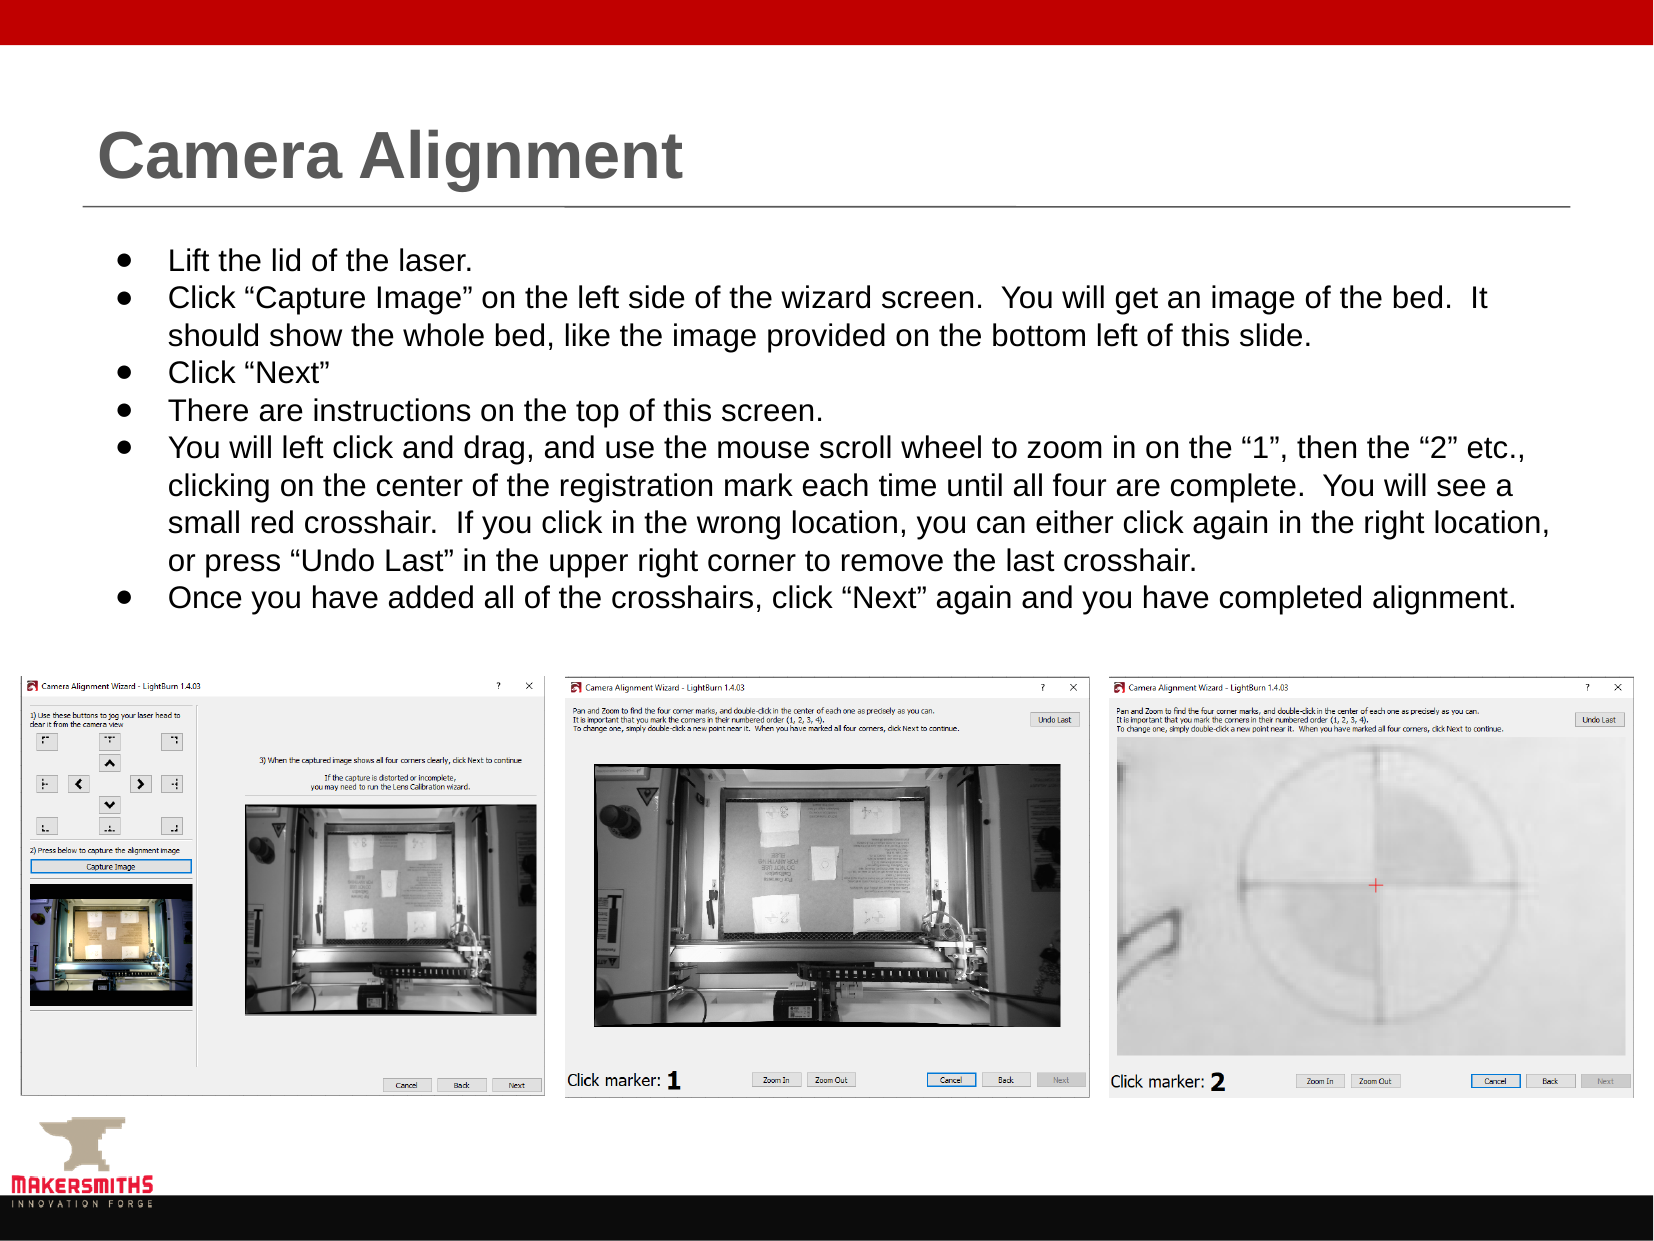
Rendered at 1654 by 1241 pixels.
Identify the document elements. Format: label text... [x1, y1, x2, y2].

picture [565, 676, 1090, 1098]
title Camera Alignment [82, 51, 1571, 207]
picture [1109, 676, 1634, 1098]
picture [5, 1109, 158, 1216]
picture [20, 676, 545, 1096]
text_box Lift the lid of the laser. Click “Capture Image” on the left side of the wizard screen. You will get an image of the bed. It should show the whole bed, like the image provided on the bottom left of this slide. Click “Next” There are instructions on the top of this screen. You will left click and drag, and use the mouse scroll wheel to zoom in on the “1”, then the “2” etc., clicking on the center of the registration mark each time until all four are complete. You will see a small red crosshair. If you click in the wrong location, you can either click again in the right location, or press “Undo Last” in the upper right corner to remove the last crosshair. Once you have added all of the crosshairs, click “Next” again and you have completed alignment. [77, 225, 1577, 534]
